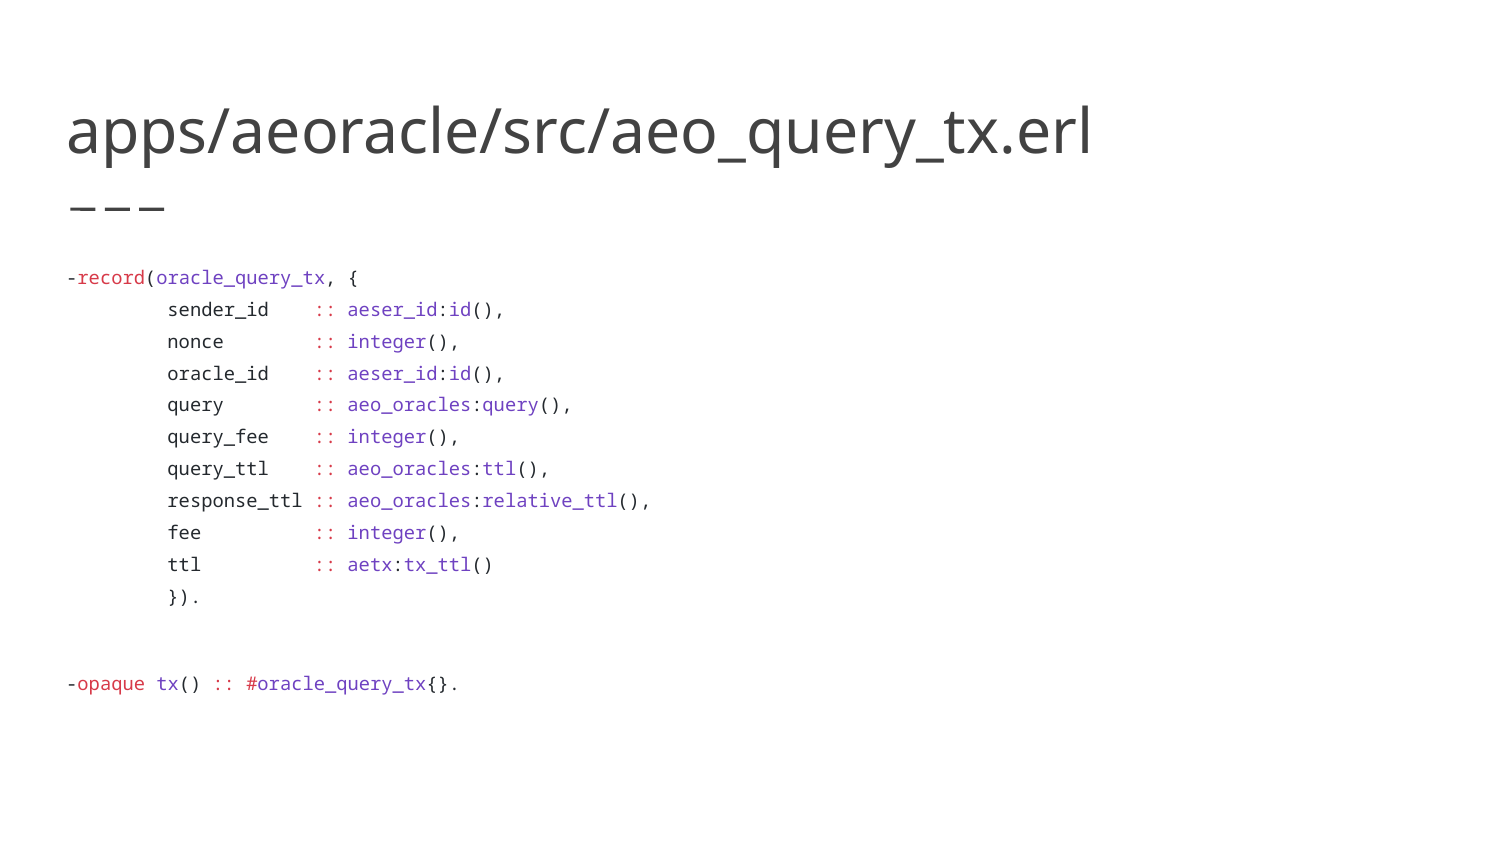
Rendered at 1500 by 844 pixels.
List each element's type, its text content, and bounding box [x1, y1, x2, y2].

list -record(oracle_query_tx, { sender_id :: aeser_id:id(), nonce :: integer(), oracle_id :: aeser_id:id(), query :: aeo_oracles:query(), query_fee :: integer(), query_ttl :: aeo_oracles:ttl(), response_ttl :: aeo_oracles:relative_ttl(), fee :: integer(), ttl :: aetx:tx_ttl() }). -opaque tx() :: #oracle_query_tx{}. [51, 240, 1449, 750]
title apps/aeoracle/src/aeo_query_tx.erl [51, 61, 1449, 182]
